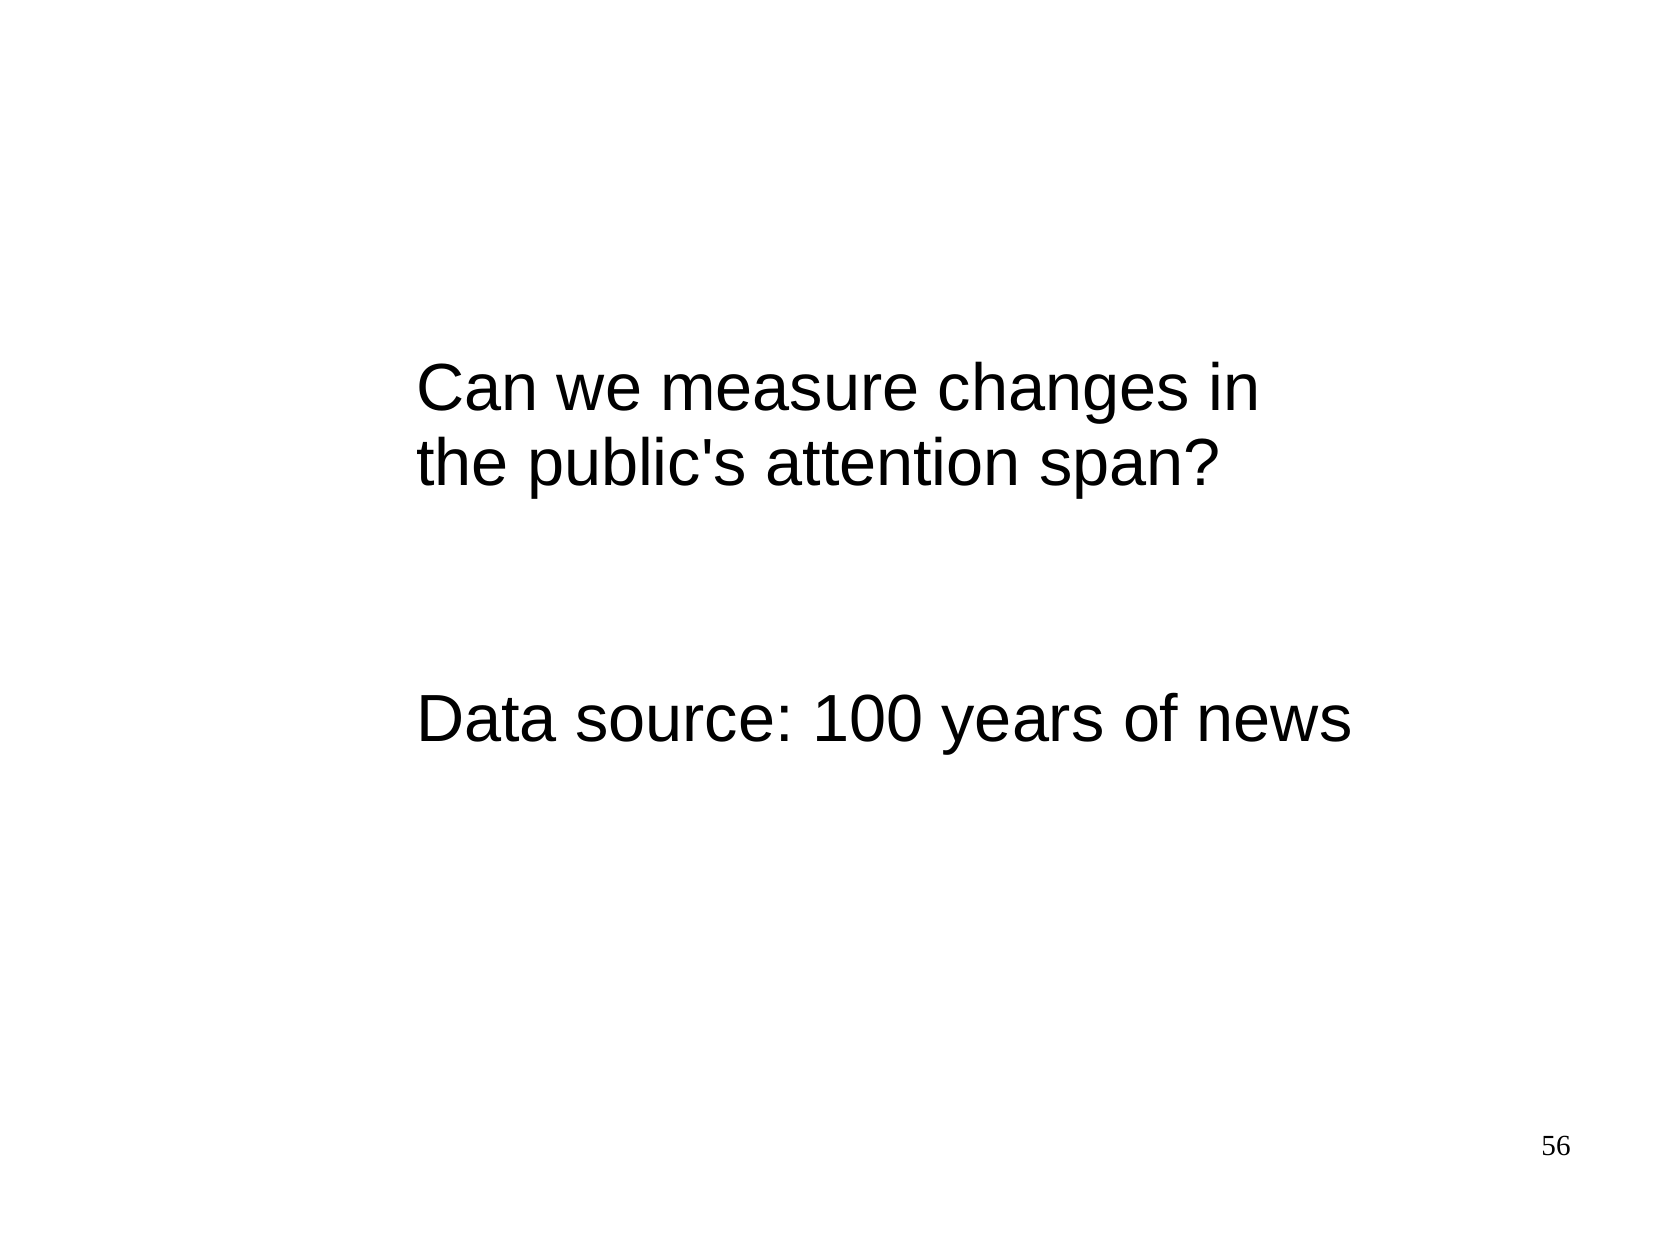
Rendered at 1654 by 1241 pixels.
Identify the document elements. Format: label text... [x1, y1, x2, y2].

text_box Can we measure changes in the public's attention span? [401, 342, 1300, 508]
text_box Data source: 100 years of news [401, 673, 1382, 839]
